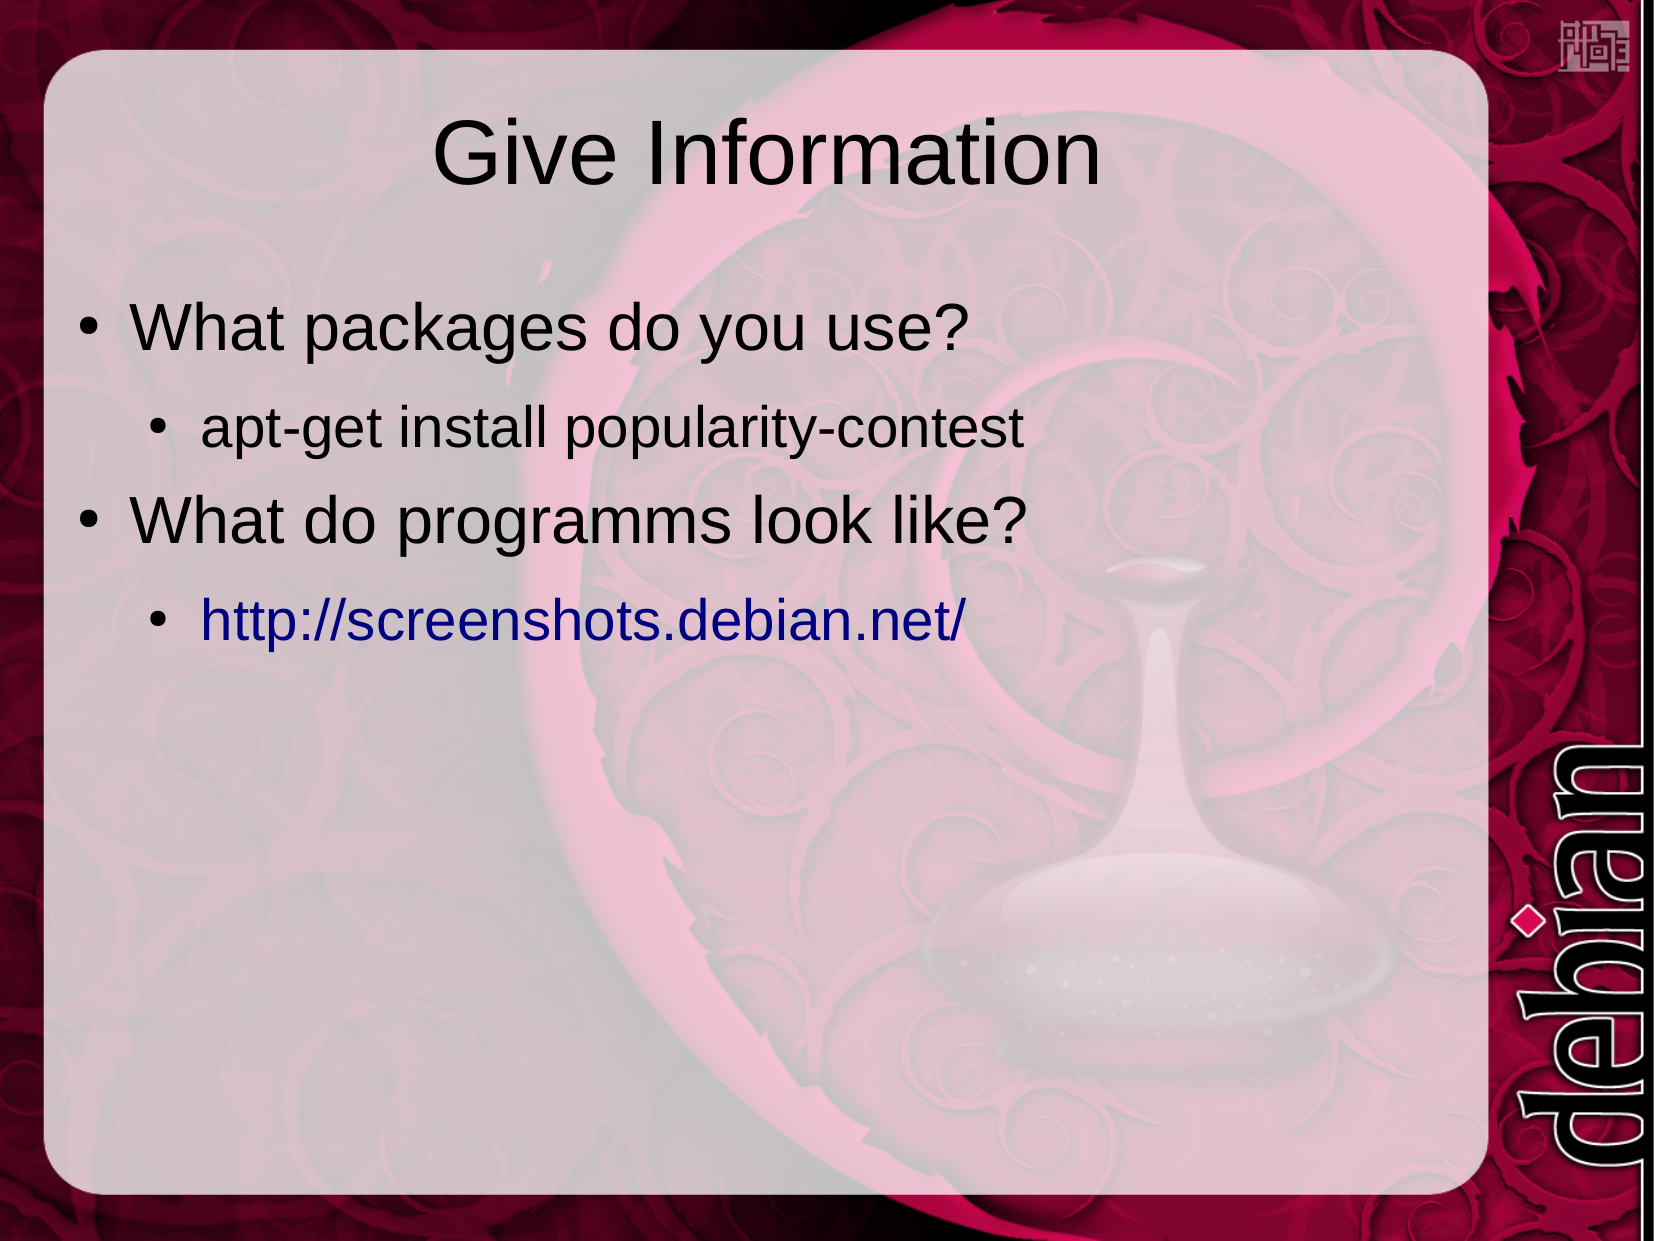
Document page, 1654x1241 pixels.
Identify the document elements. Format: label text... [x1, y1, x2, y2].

picture [0, 0, 1654, 1241]
title Give Information [59, 49, 1477, 257]
list What packages do you use? apt-get install popularity-contest What do programms look like? http://screenshots.debian.net/ [59, 290, 1477, 1109]
